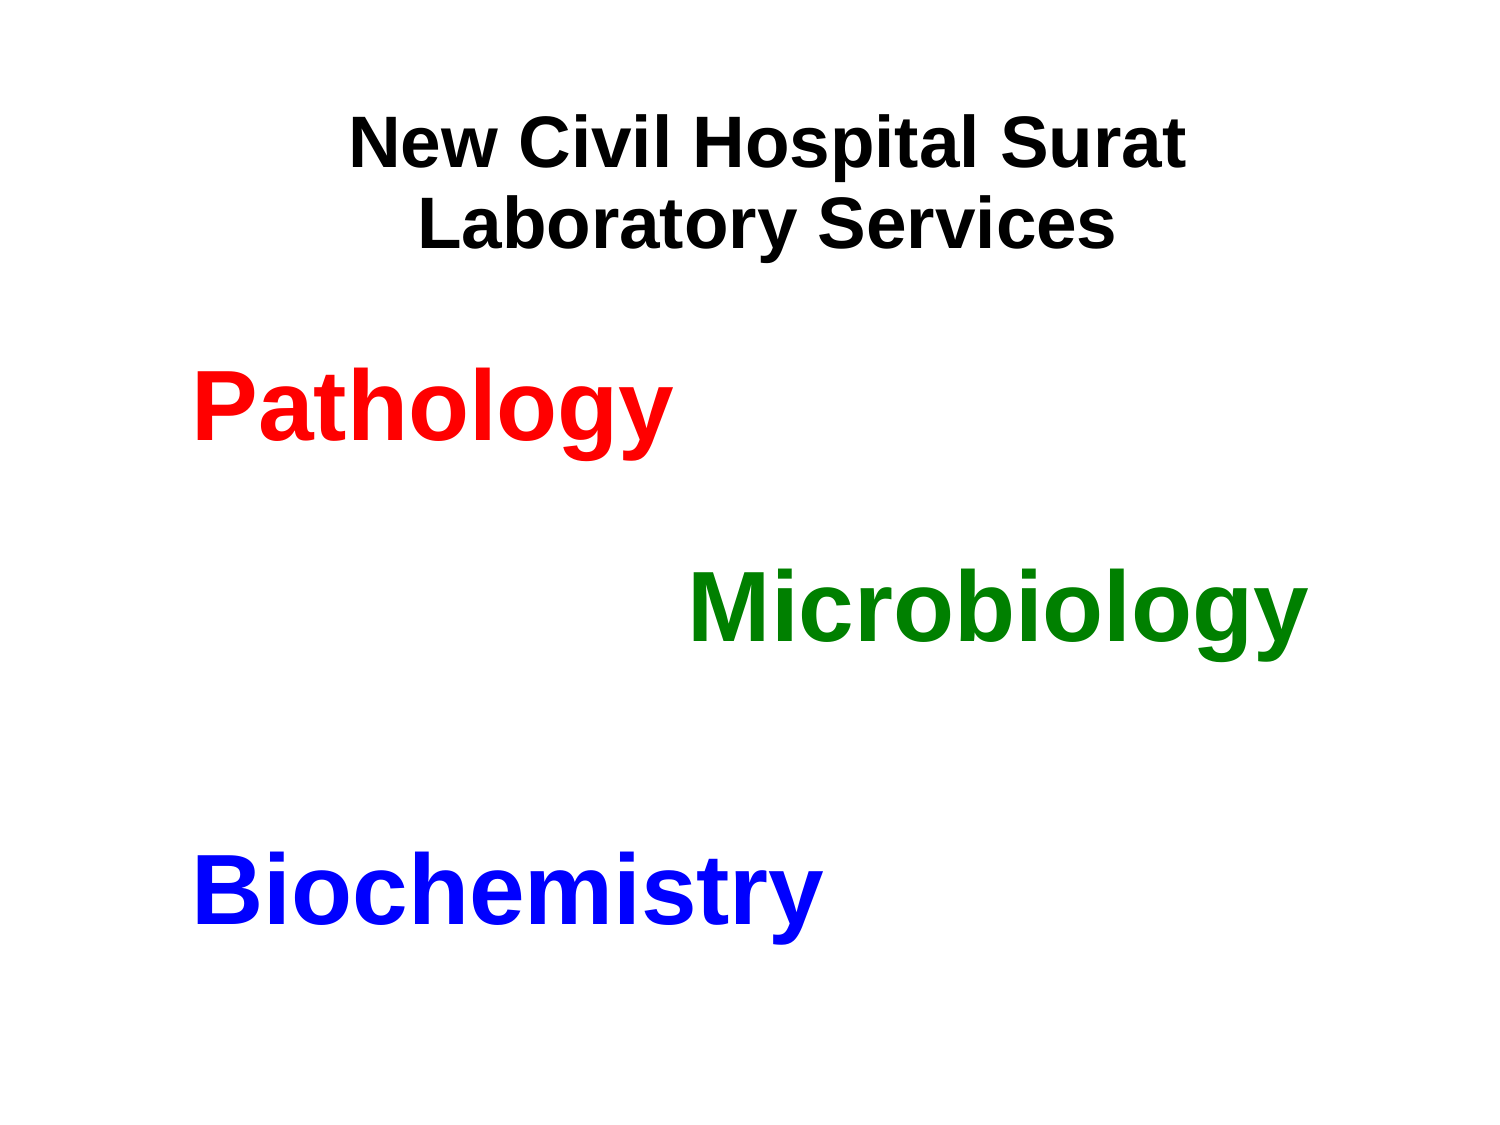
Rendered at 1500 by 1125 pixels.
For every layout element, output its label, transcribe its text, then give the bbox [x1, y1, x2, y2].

text_box Microbiology [673, 543, 1371, 686]
text_box Pathology [177, 342, 756, 485]
text_box Biochemistry [177, 826, 875, 957]
text_box New Civil Hospital Surat Laboratory Services [259, 93, 1276, 272]
